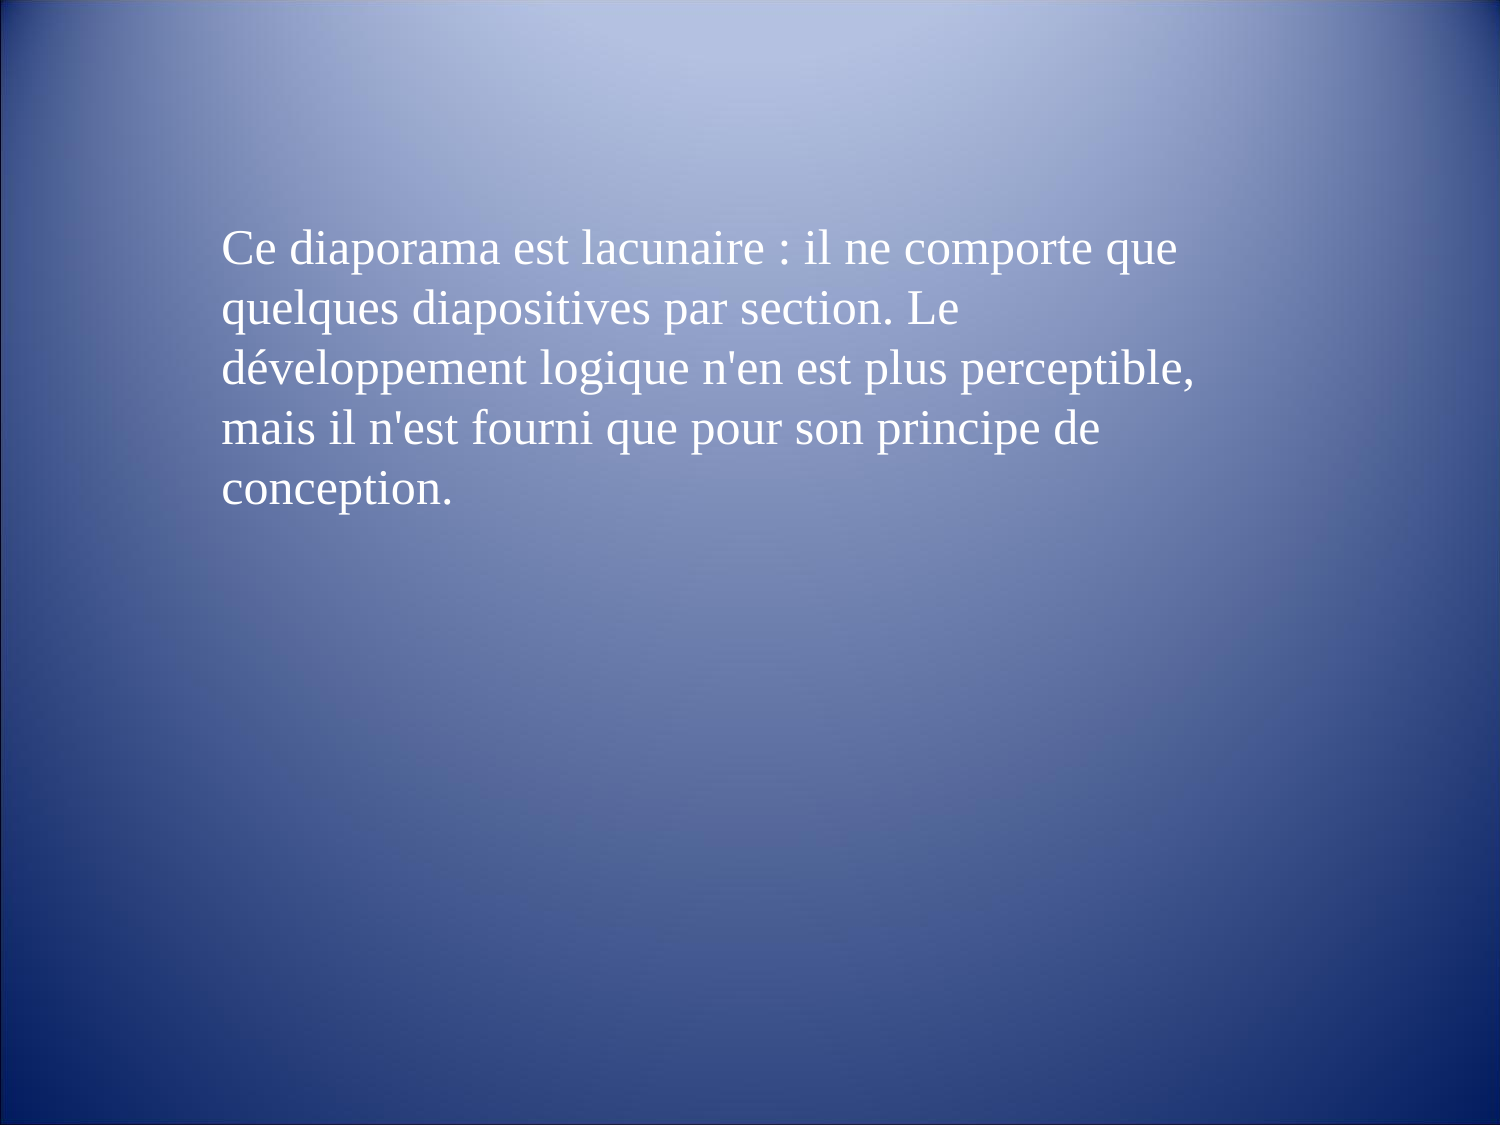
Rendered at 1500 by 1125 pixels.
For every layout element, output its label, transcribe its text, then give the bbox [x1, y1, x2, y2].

text_box Ce diaporama est lacunaire : il ne comporte que quelques diapositives par section. Le développement logique n'en est plus perceptible, mais il n'est fourni que pour son principe de conception. [206, 206, 1270, 522]
picture [0, 0, 1500, 1125]
